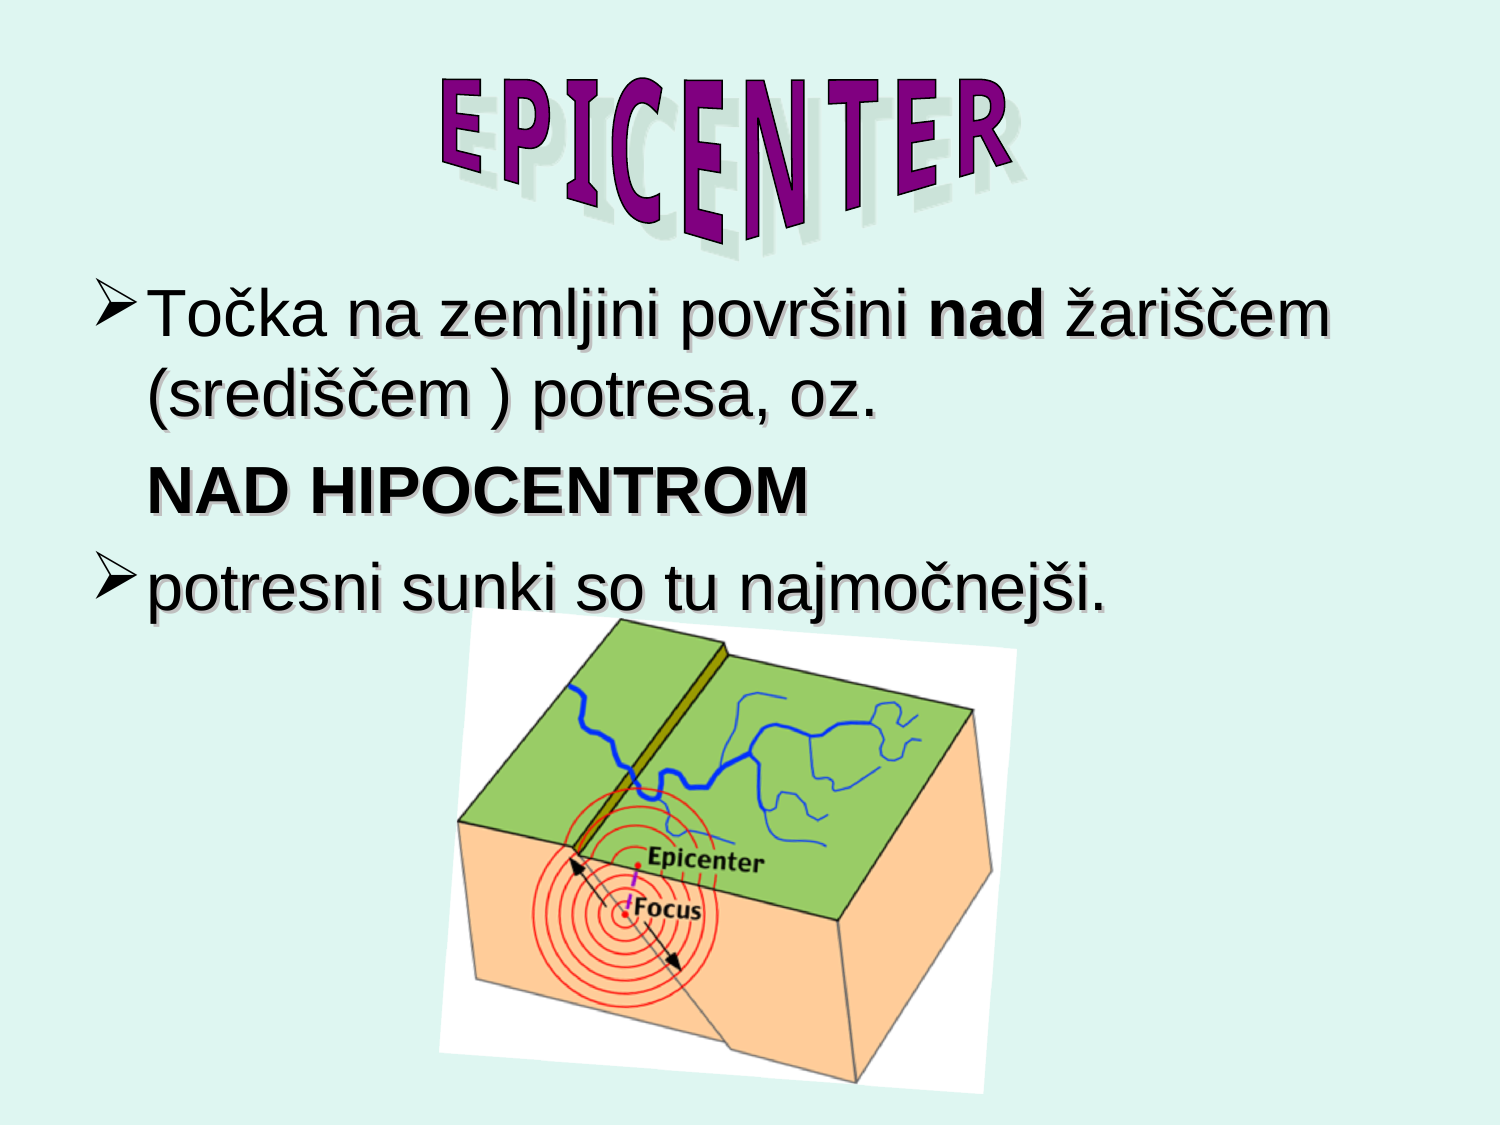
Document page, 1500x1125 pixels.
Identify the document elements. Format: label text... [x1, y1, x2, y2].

text_box EPICENTER [898, 79, 936, 195]
text_box EPICENTER [684, 80, 723, 244]
text_box EPICENTER [504, 79, 550, 184]
list Točka na zemljini površini nad žariščem (središčem ) potresa, oz. NAD HIPOCENTROM potresni sunki so tu najmočnejši. [75, 262, 1426, 1005]
text_box EPICENTER [612, 78, 662, 224]
text_box EPICENTER [746, 80, 804, 240]
text_box EPICENTER [567, 79, 597, 207]
text_box EPICENTER [442, 79, 481, 173]
text_box EPICENTER [828, 79, 878, 211]
text_box EPICENTER [959, 79, 1012, 177]
picture [438, 606, 1017, 1094]
